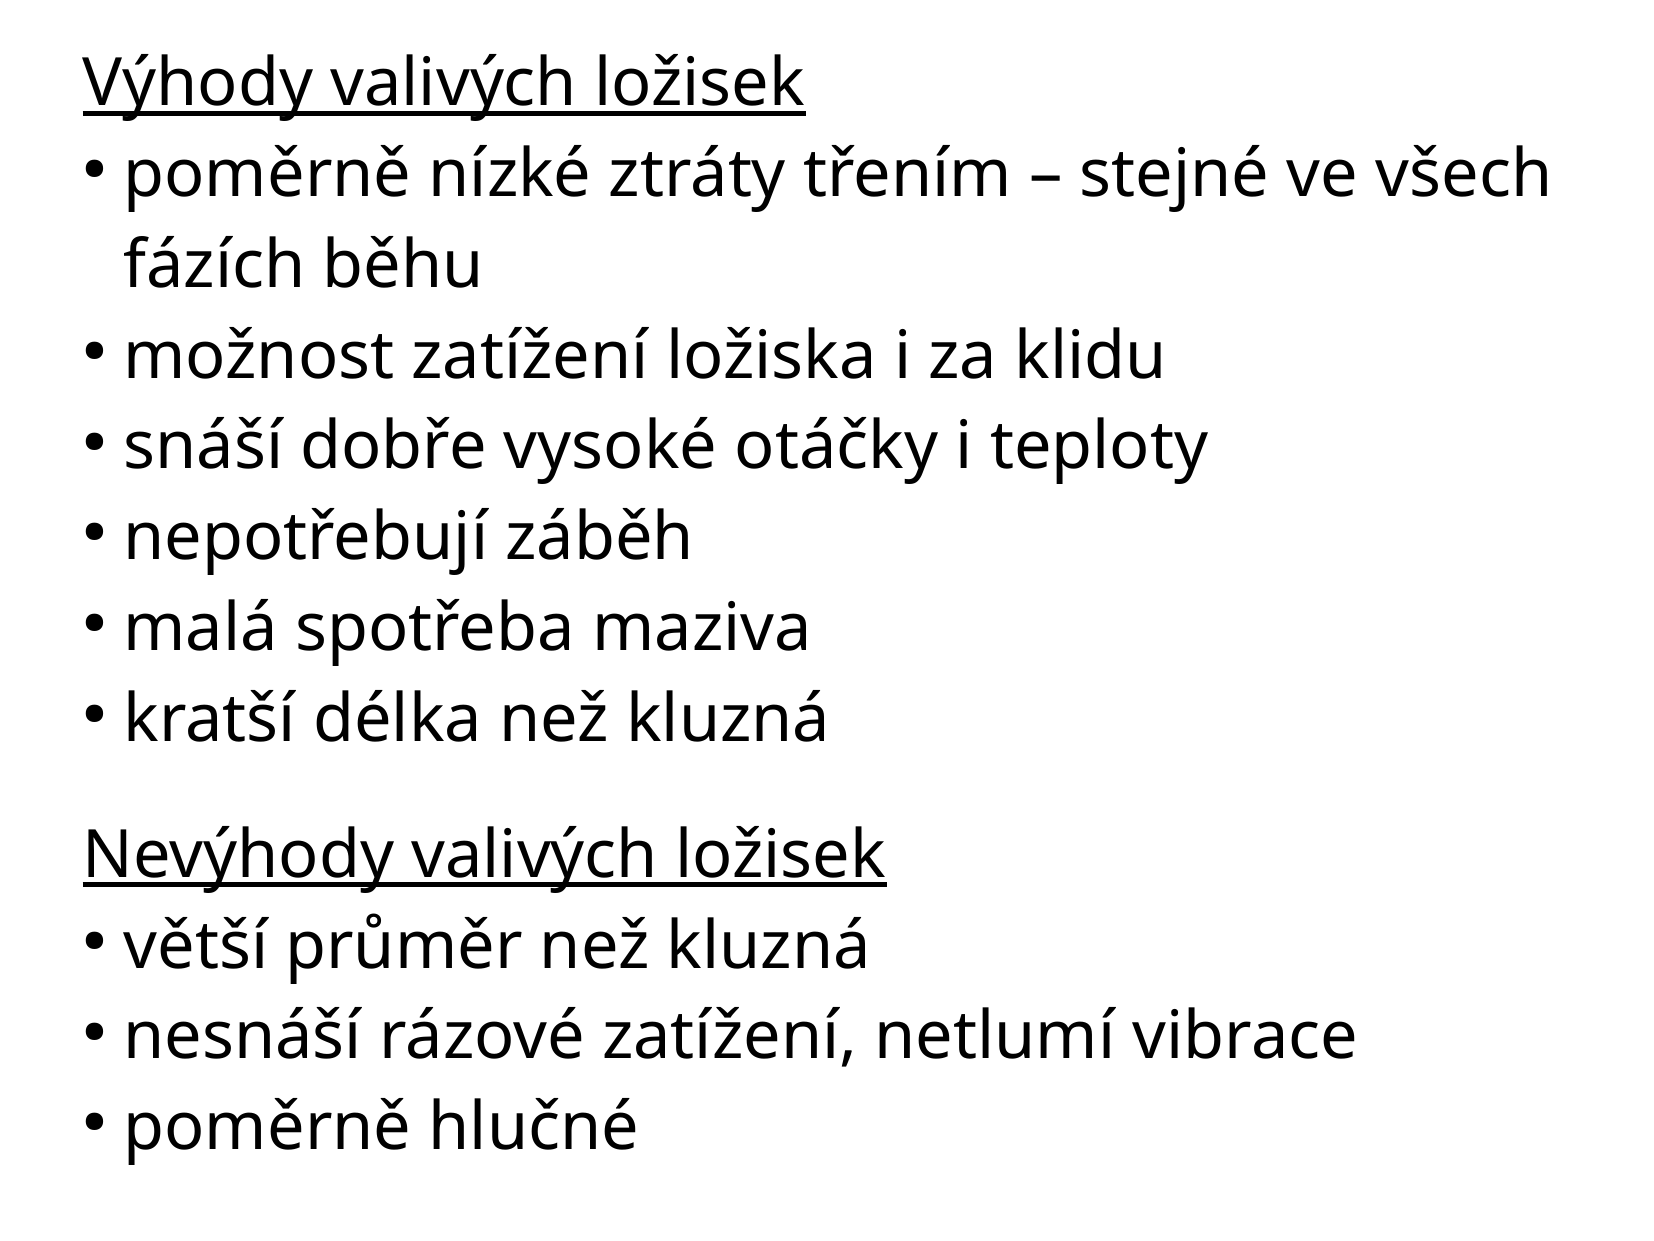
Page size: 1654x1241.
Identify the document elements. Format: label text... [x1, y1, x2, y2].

subtitle Výhody valivých ložisek poměrně nízké ztráty třením – stejné ve všech fázích běhu možnost zatížení ložiska i za klidu snáší dobře vysoké otáčky i teploty nepotřebují záběh malá spotřeba maziva kratší délka než kluzná Nevýhody valivých ložisek větší průměr než kluzná nesnáší rázové zatížení, netlumí vibrace poměrně hlučné [82, 56, 1571, 1102]
